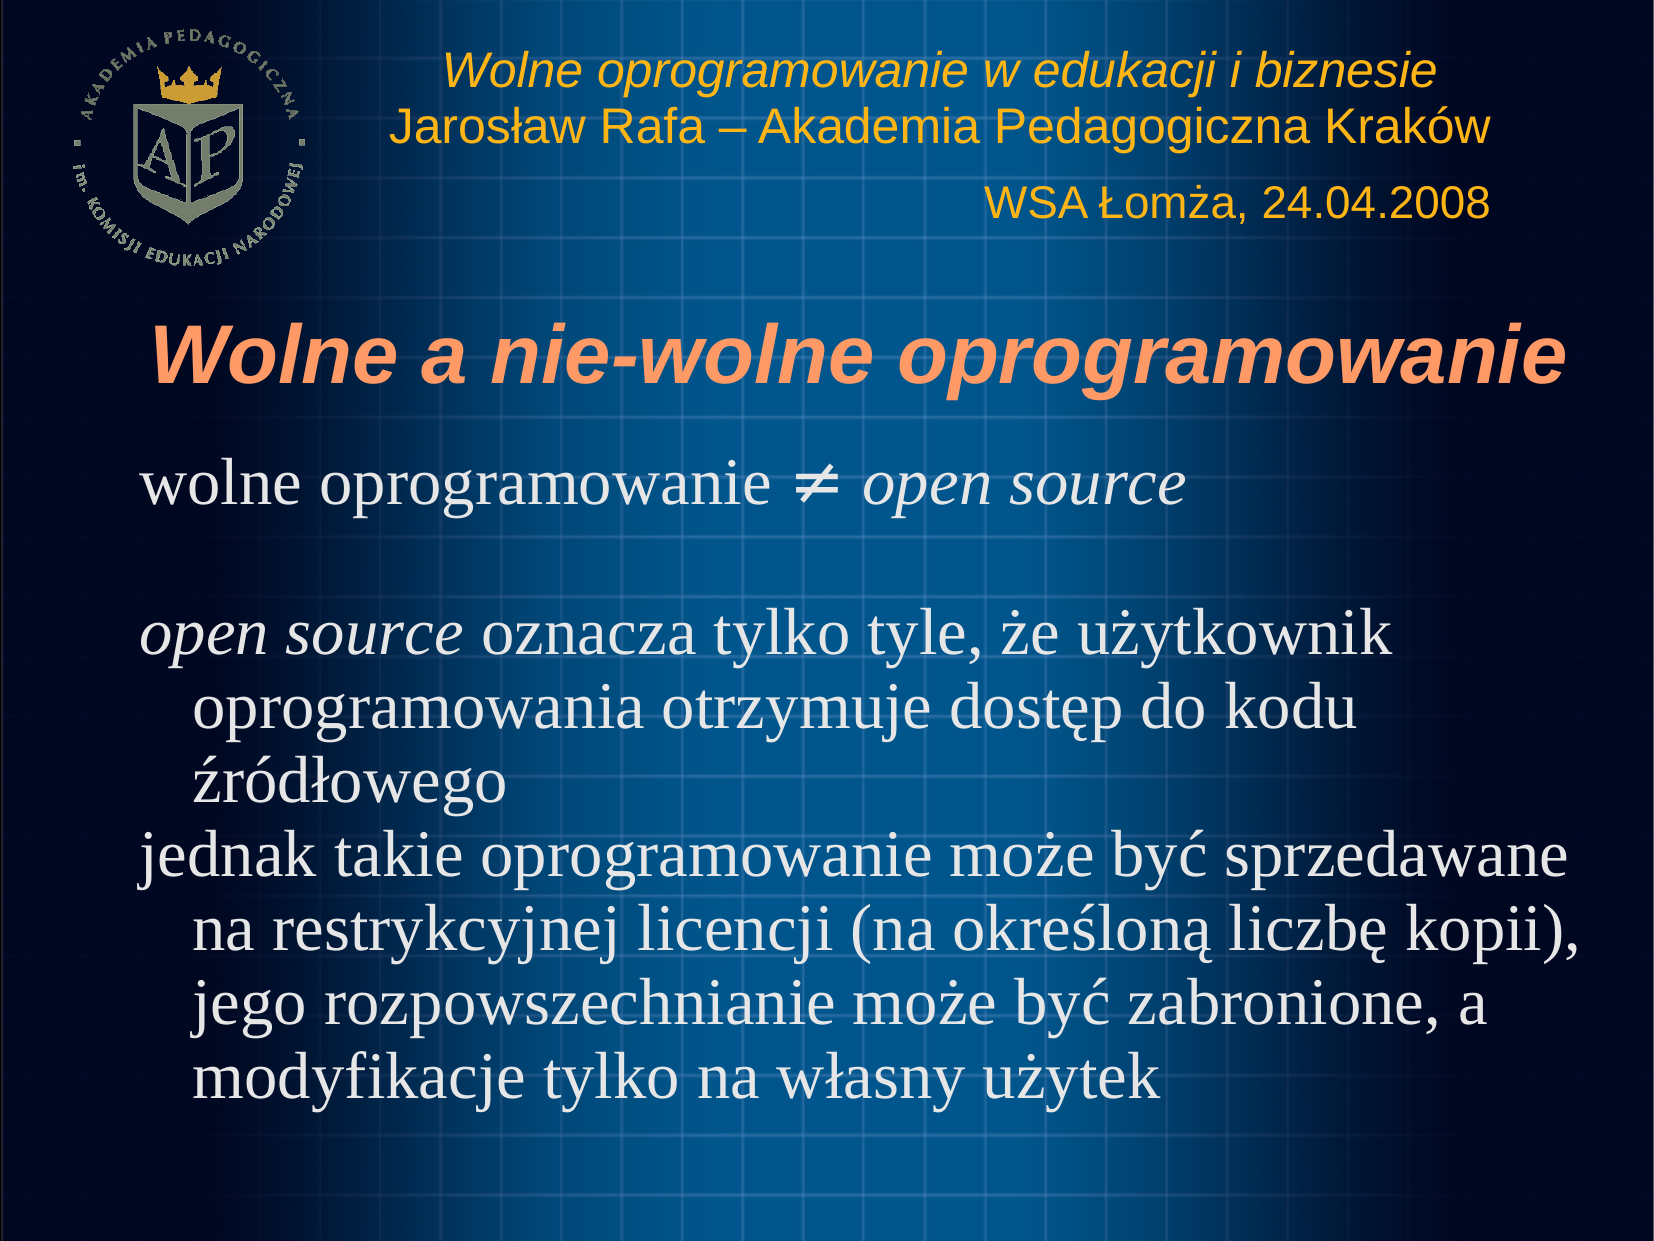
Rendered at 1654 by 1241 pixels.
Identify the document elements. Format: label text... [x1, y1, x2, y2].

list wolne oprogramowanie ≠ open source open source oznacza tylko tyle, że użytkownik oprogramowania otrzymuje dostęp do kodu źródłowego jednak takie oprogramowanie może być sprzedawane na restrykcyjnej licencji (na określoną liczbę kopii), jego rozpowszechnianie może być zabronione, a modyfikacje tylko na własny użytek [121, 442, 1595, 1118]
title Wolne a nie-wolne oprogramowanie [123, 302, 1595, 407]
picture [0, 0, 1654, 1241]
